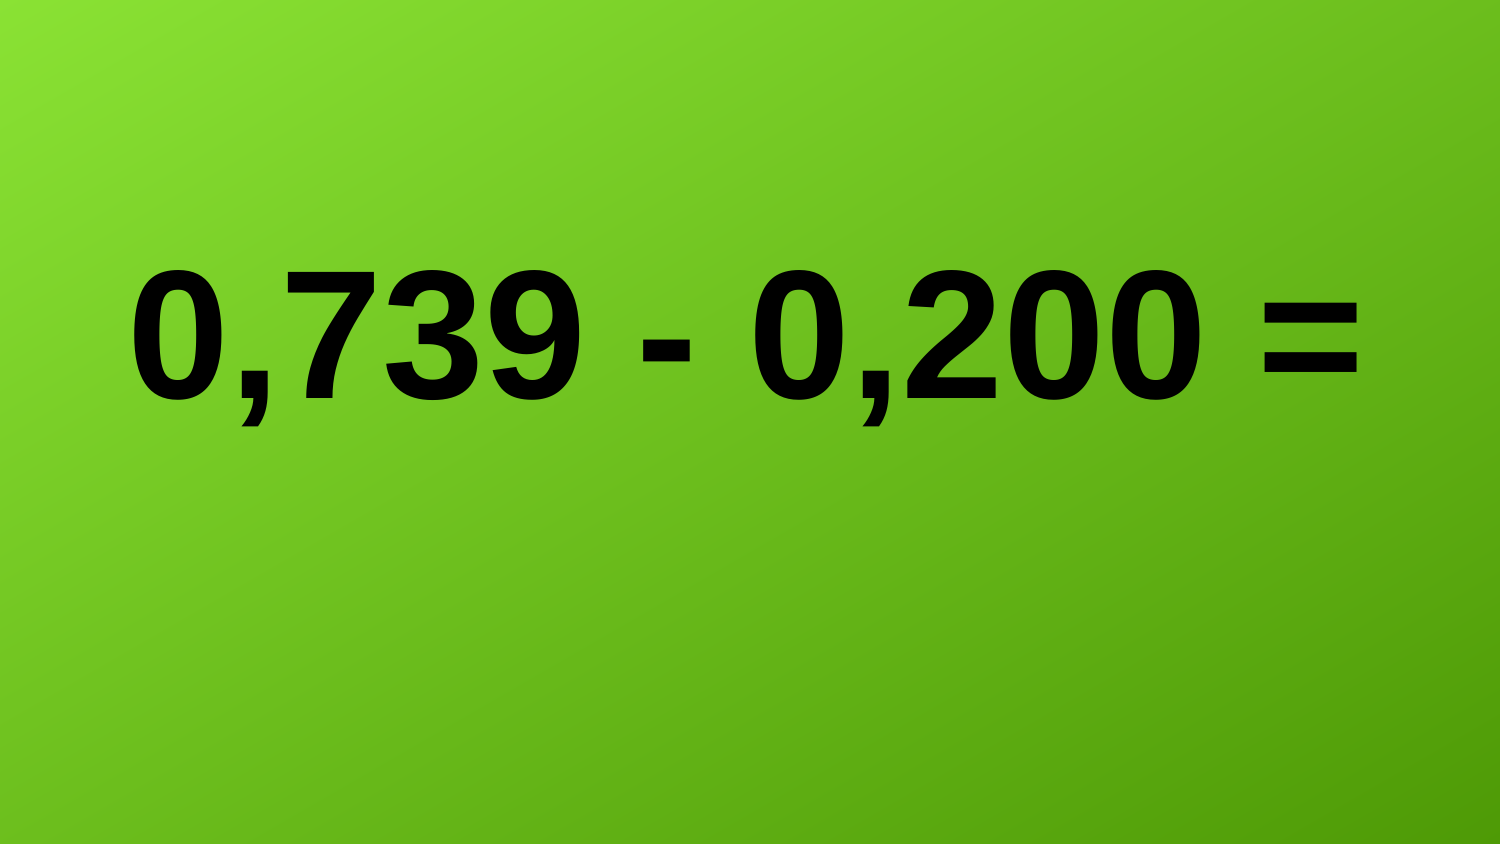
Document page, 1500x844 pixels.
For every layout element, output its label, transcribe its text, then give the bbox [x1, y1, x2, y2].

title 0,739 - 0,200 = [112, 259, 1388, 451]
